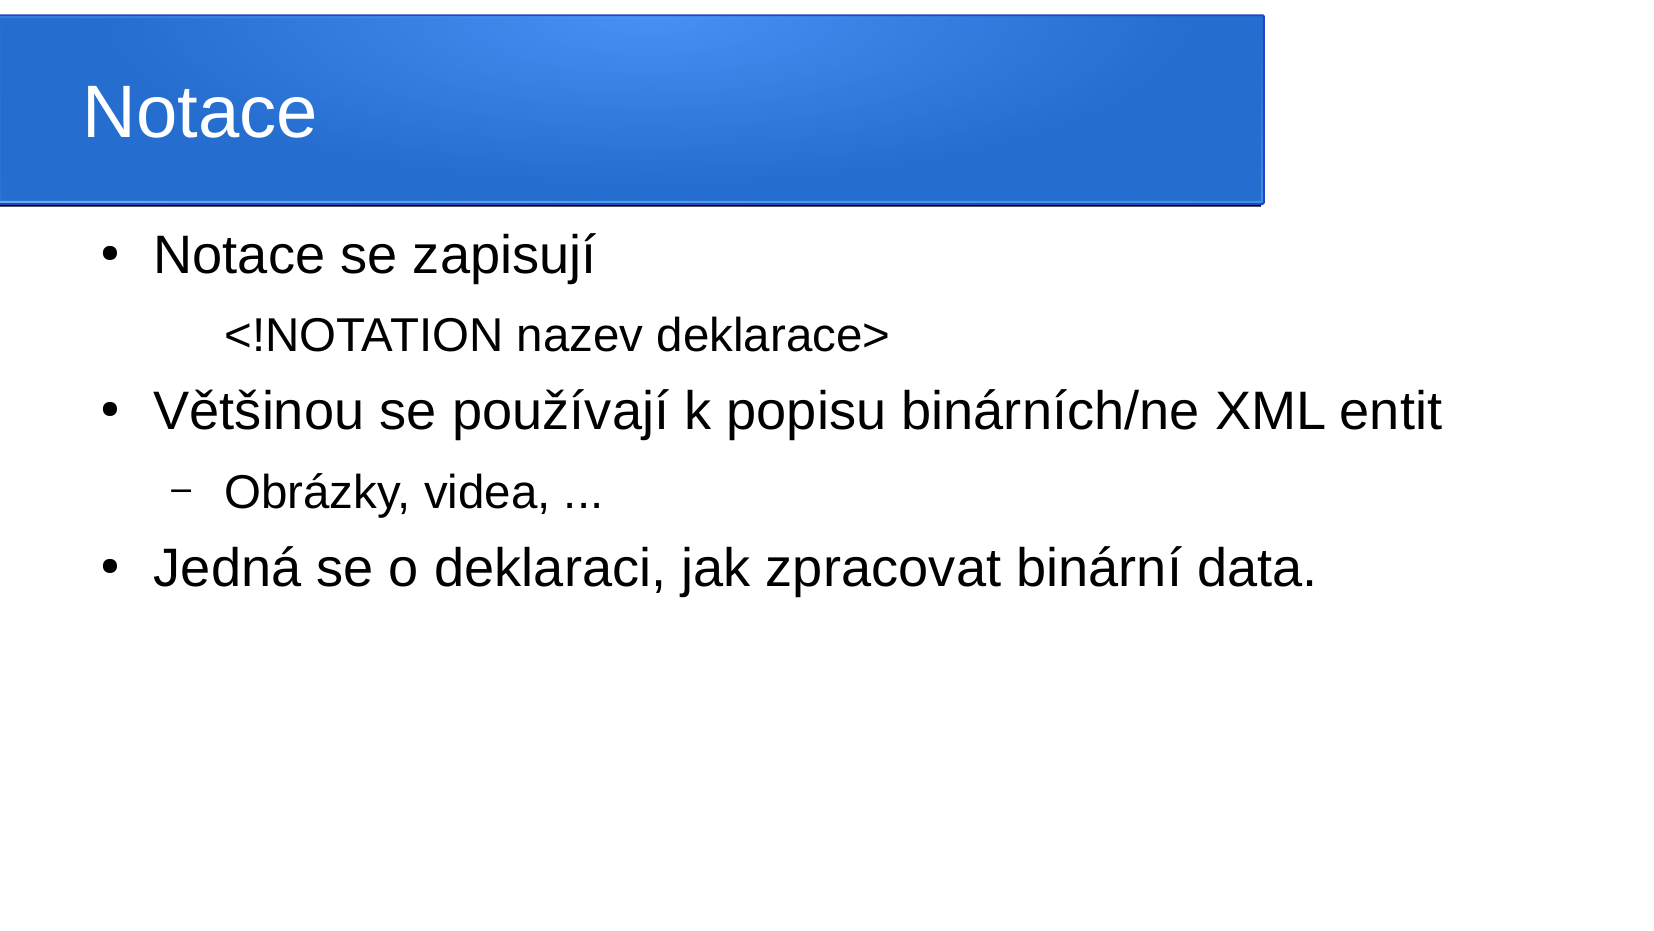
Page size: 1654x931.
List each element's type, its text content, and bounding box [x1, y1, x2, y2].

title Notace [82, 35, 1235, 189]
list Notace se zapisují <!NOTATION nazev deklarace> Většinou se používají k popisu binárních/ne XML entit Obrázky, videa, ... Jedná se o deklaraci, jak zpracovat binární data. [82, 224, 1571, 764]
